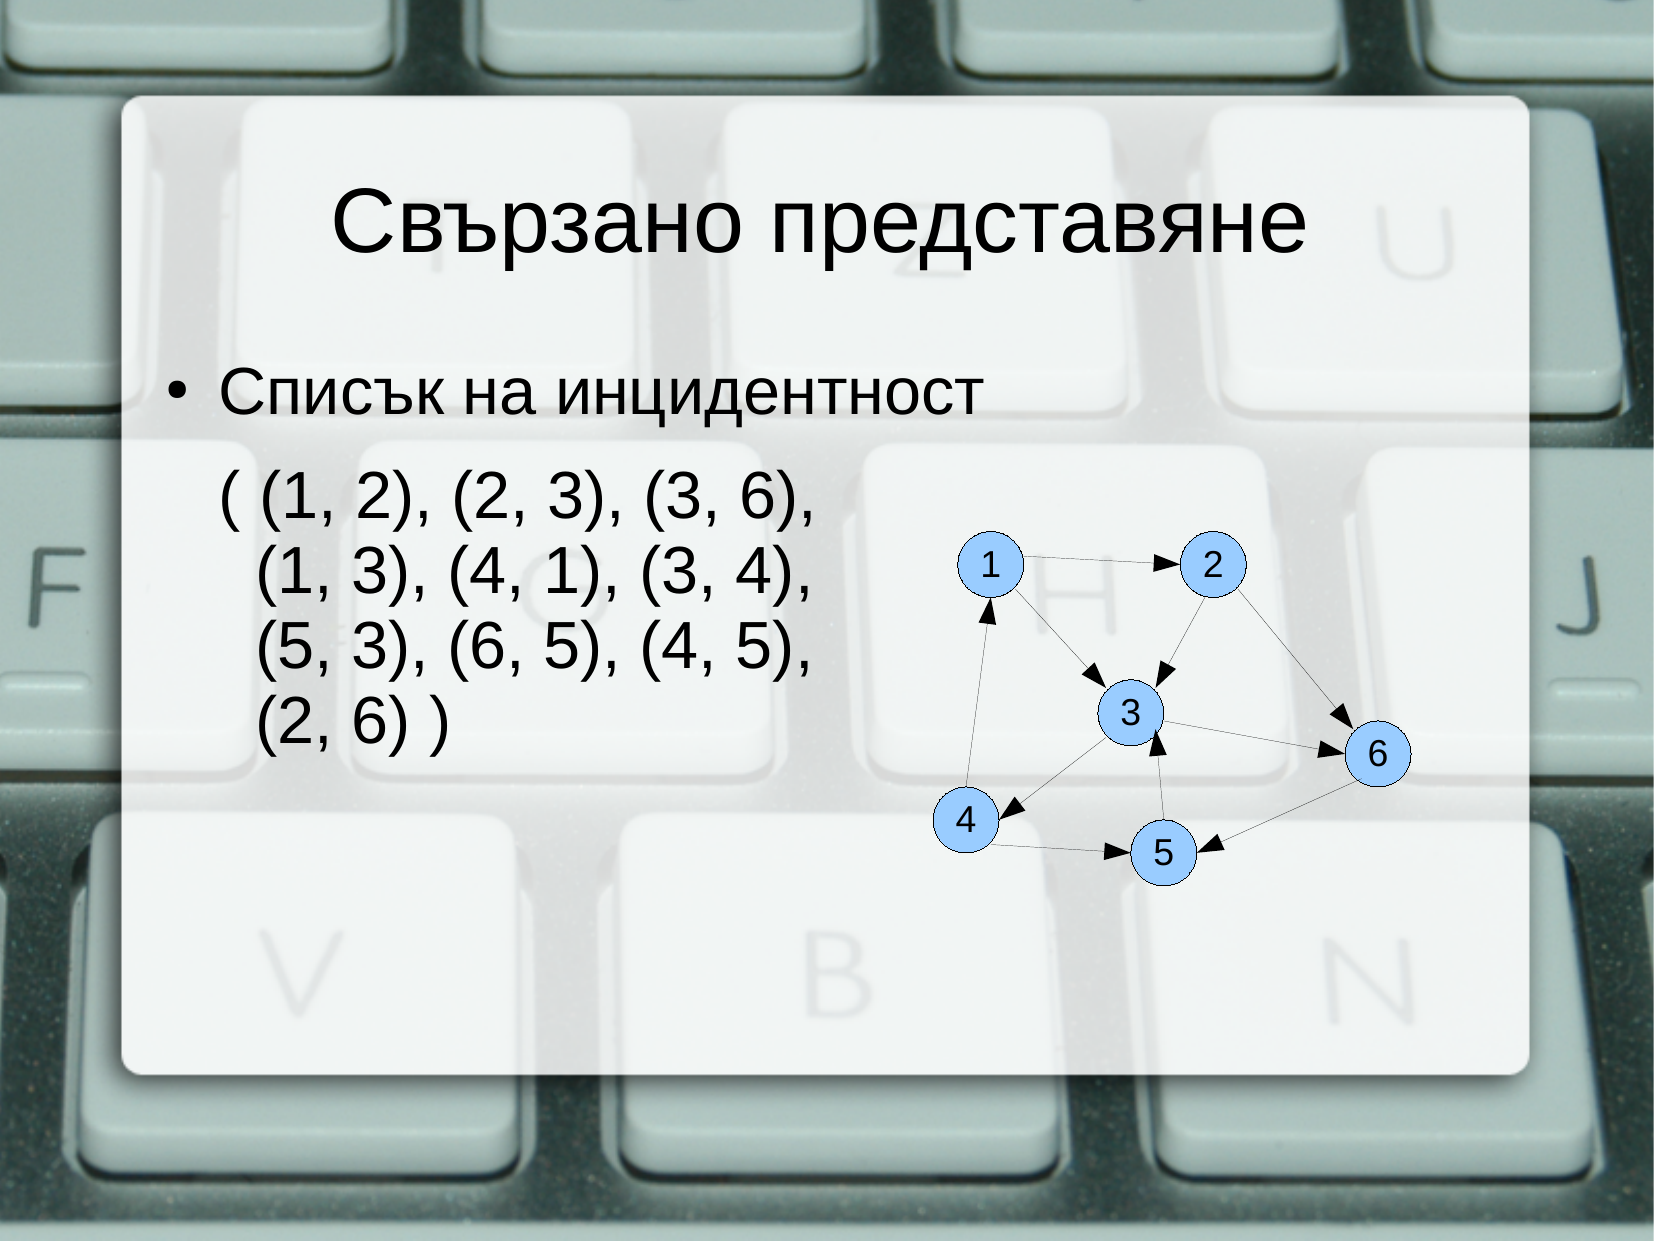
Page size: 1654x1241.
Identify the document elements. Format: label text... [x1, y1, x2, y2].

title Свързано представяне [135, 117, 1506, 325]
list Списък на инцидентност ( (1, 2), (2, 3), (3, 6), (1, 3), (4, 1), (3, 4), (5, 3), (6, 5), (4, 5), (2, 6) ) [147, 354, 1506, 1074]
text_box 3 [1097, 679, 1164, 746]
text_box 4 [933, 786, 1000, 853]
text_box 5 [1130, 819, 1197, 886]
text_box 1 [957, 531, 1024, 598]
text_box 2 [1180, 531, 1247, 598]
picture [0, 0, 1654, 1241]
text_box 6 [1345, 720, 1412, 787]
